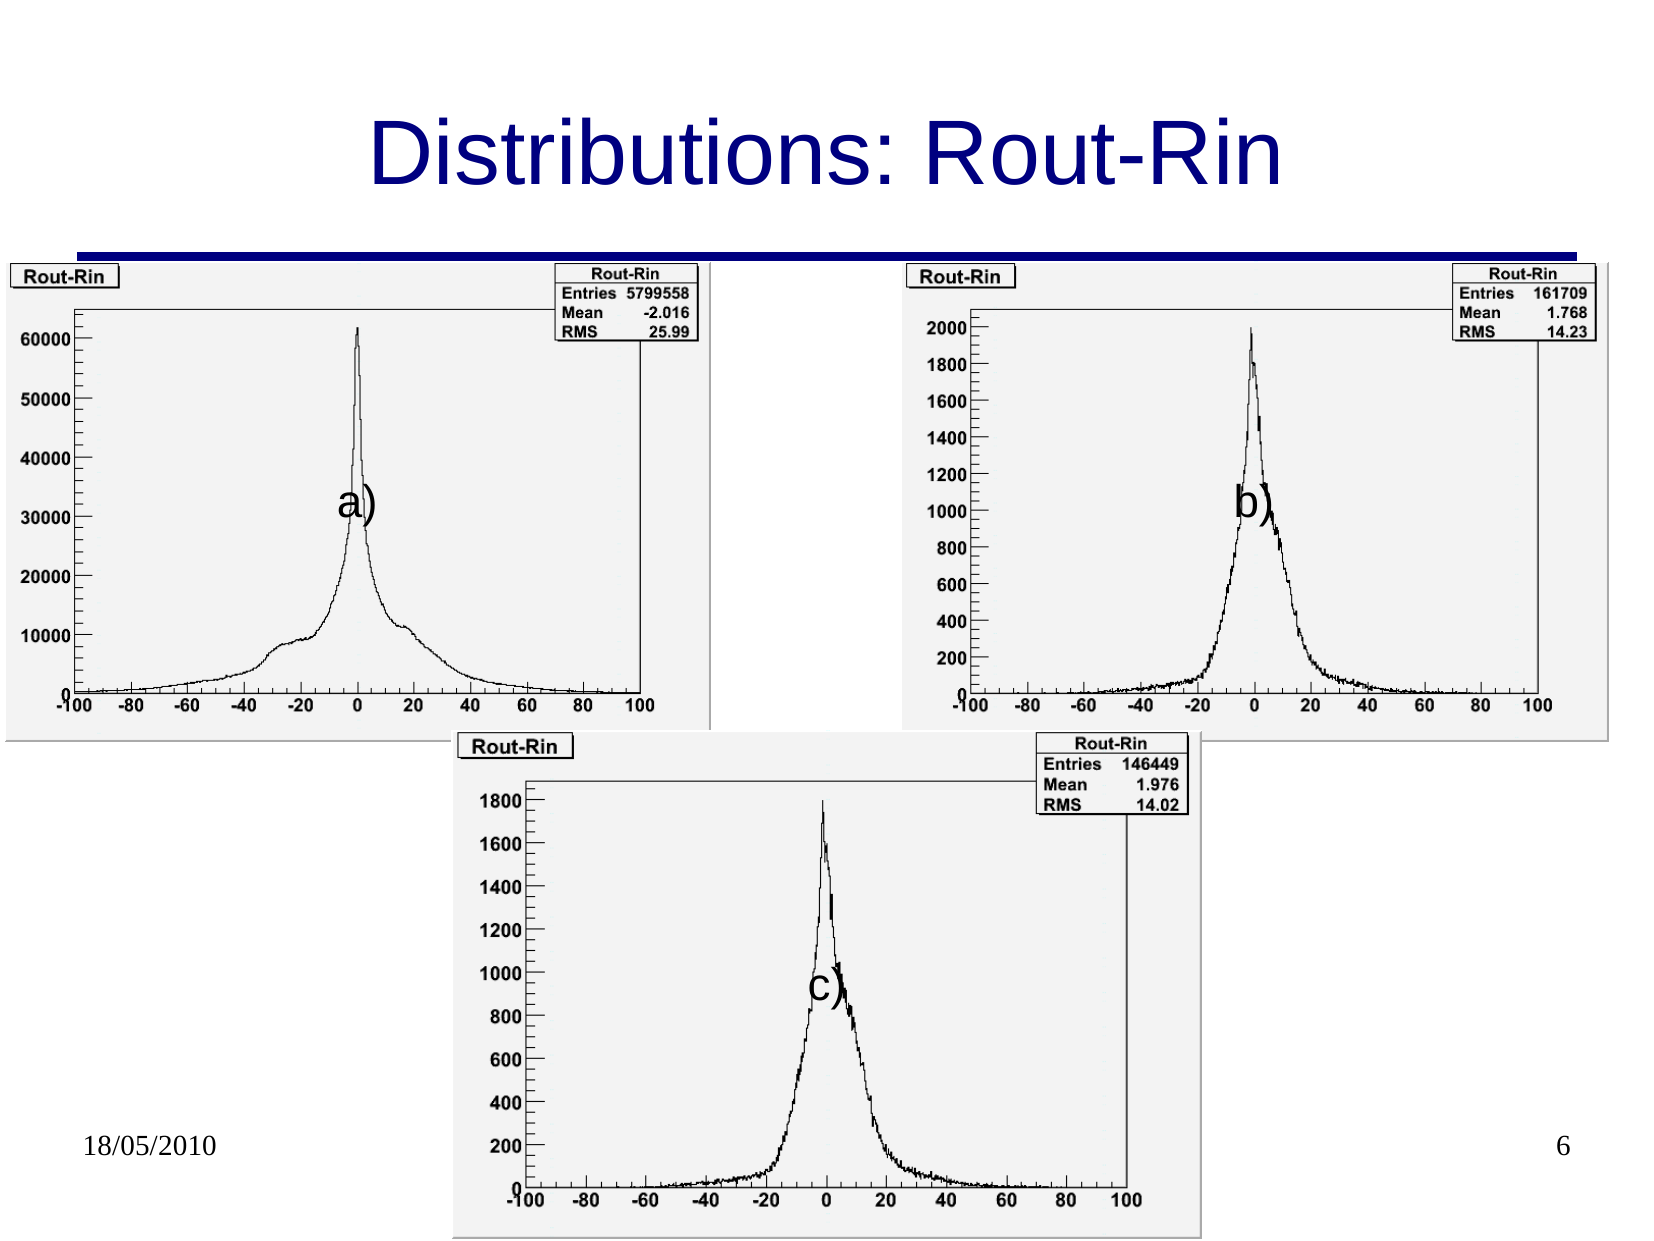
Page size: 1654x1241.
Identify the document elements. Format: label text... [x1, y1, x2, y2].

title Distributions: Rout-Rin [82, 56, 1571, 250]
picture [4, 261, 1609, 1239]
